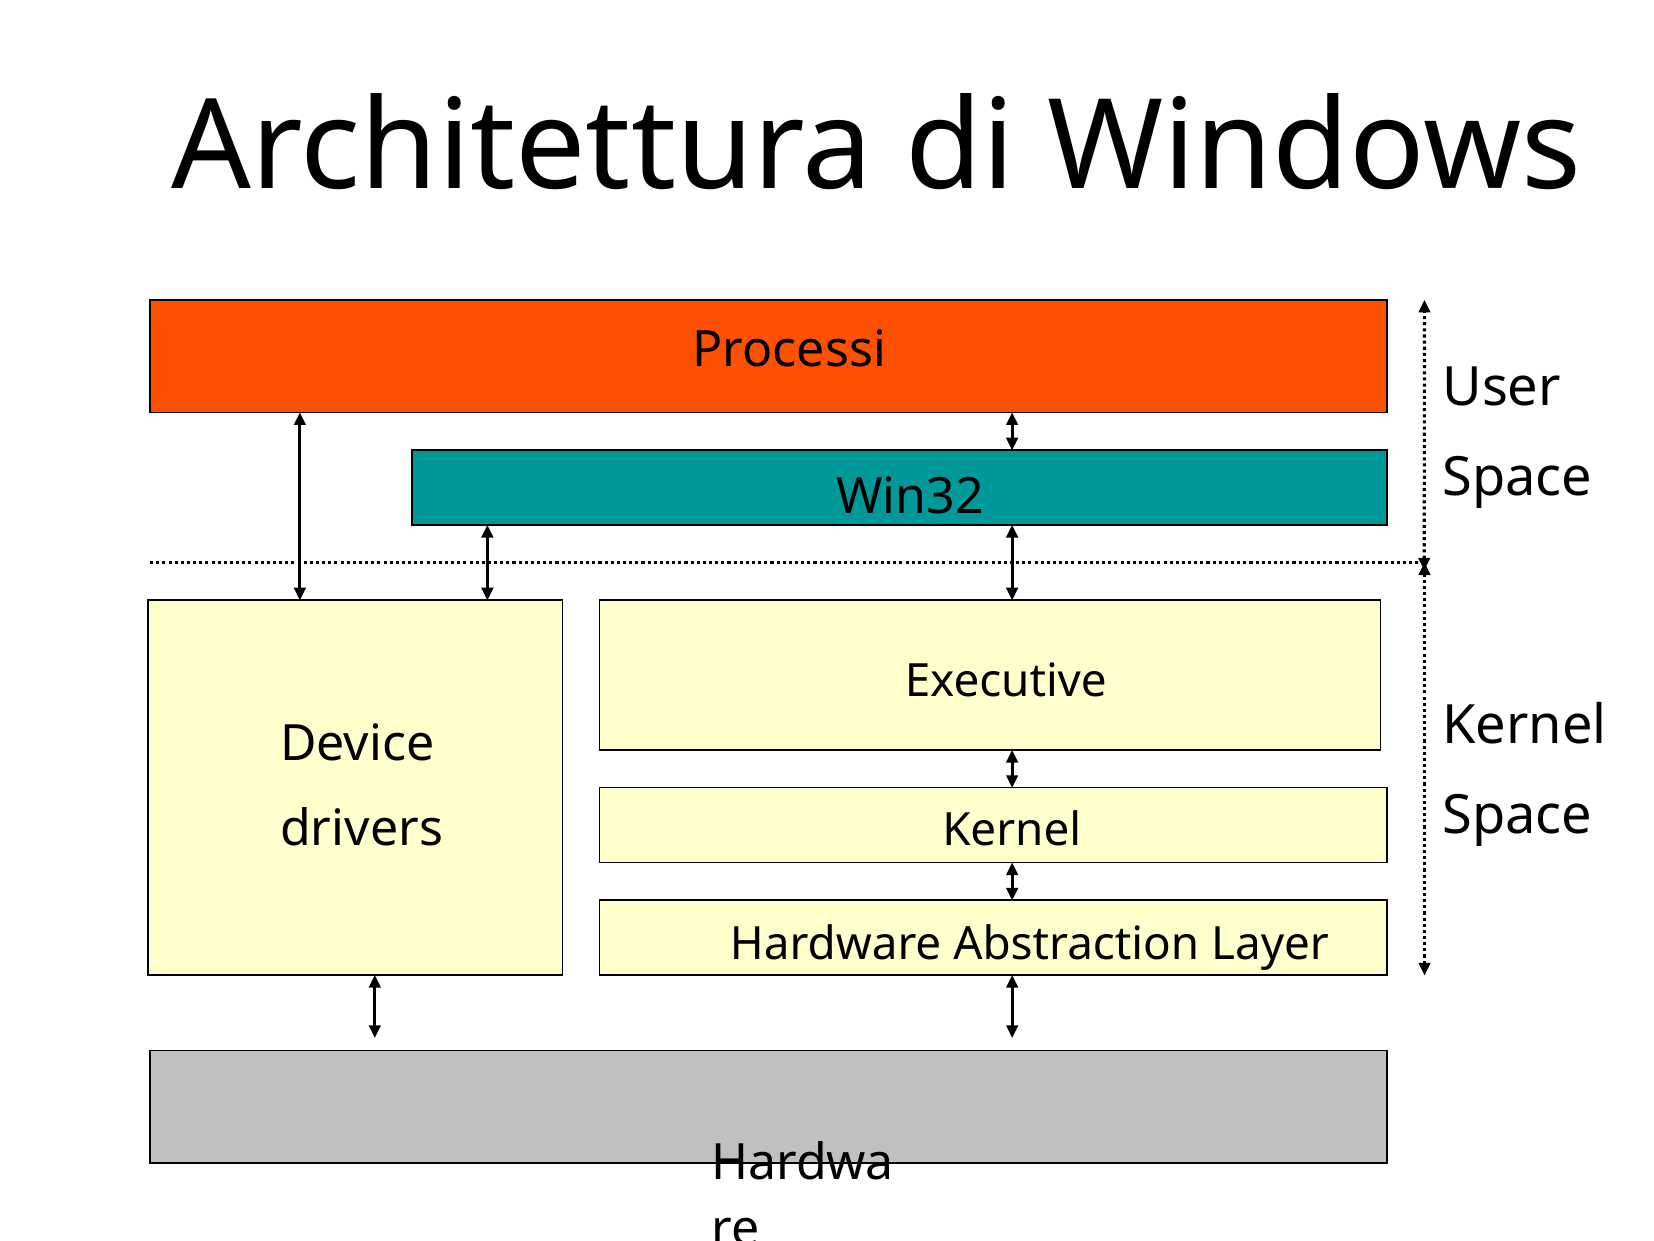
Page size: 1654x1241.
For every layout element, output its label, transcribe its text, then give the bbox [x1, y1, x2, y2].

text_box [147, 600, 563, 976]
text_box Kernel Space [1349, 675, 1653, 852]
text_box [1200, 787, 1387, 863]
text_box Architettura di Windows [157, 47, 1578, 226]
text_box Hardware Abstraction Layer [637, 900, 1388, 977]
text_box Kernel [849, 786, 1200, 863]
text_box [149, 1050, 562, 1163]
text_box Executive [811, 637, 1163, 714]
text_box Processi [599, 302, 1013, 385]
text_box Device drivers [187, 697, 538, 863]
text_box [913, 1050, 1388, 1163]
text_box [599, 600, 1381, 751]
text_box [1312, 450, 1387, 526]
text_box [149, 300, 1388, 413]
text_box [599, 900, 637, 976]
text_box Win32 [743, 450, 1312, 532]
text_box User Space [1349, 337, 1653, 515]
text_box Hardware [562, 1049, 913, 1241]
text_box [412, 450, 743, 526]
text_box [599, 787, 849, 863]
